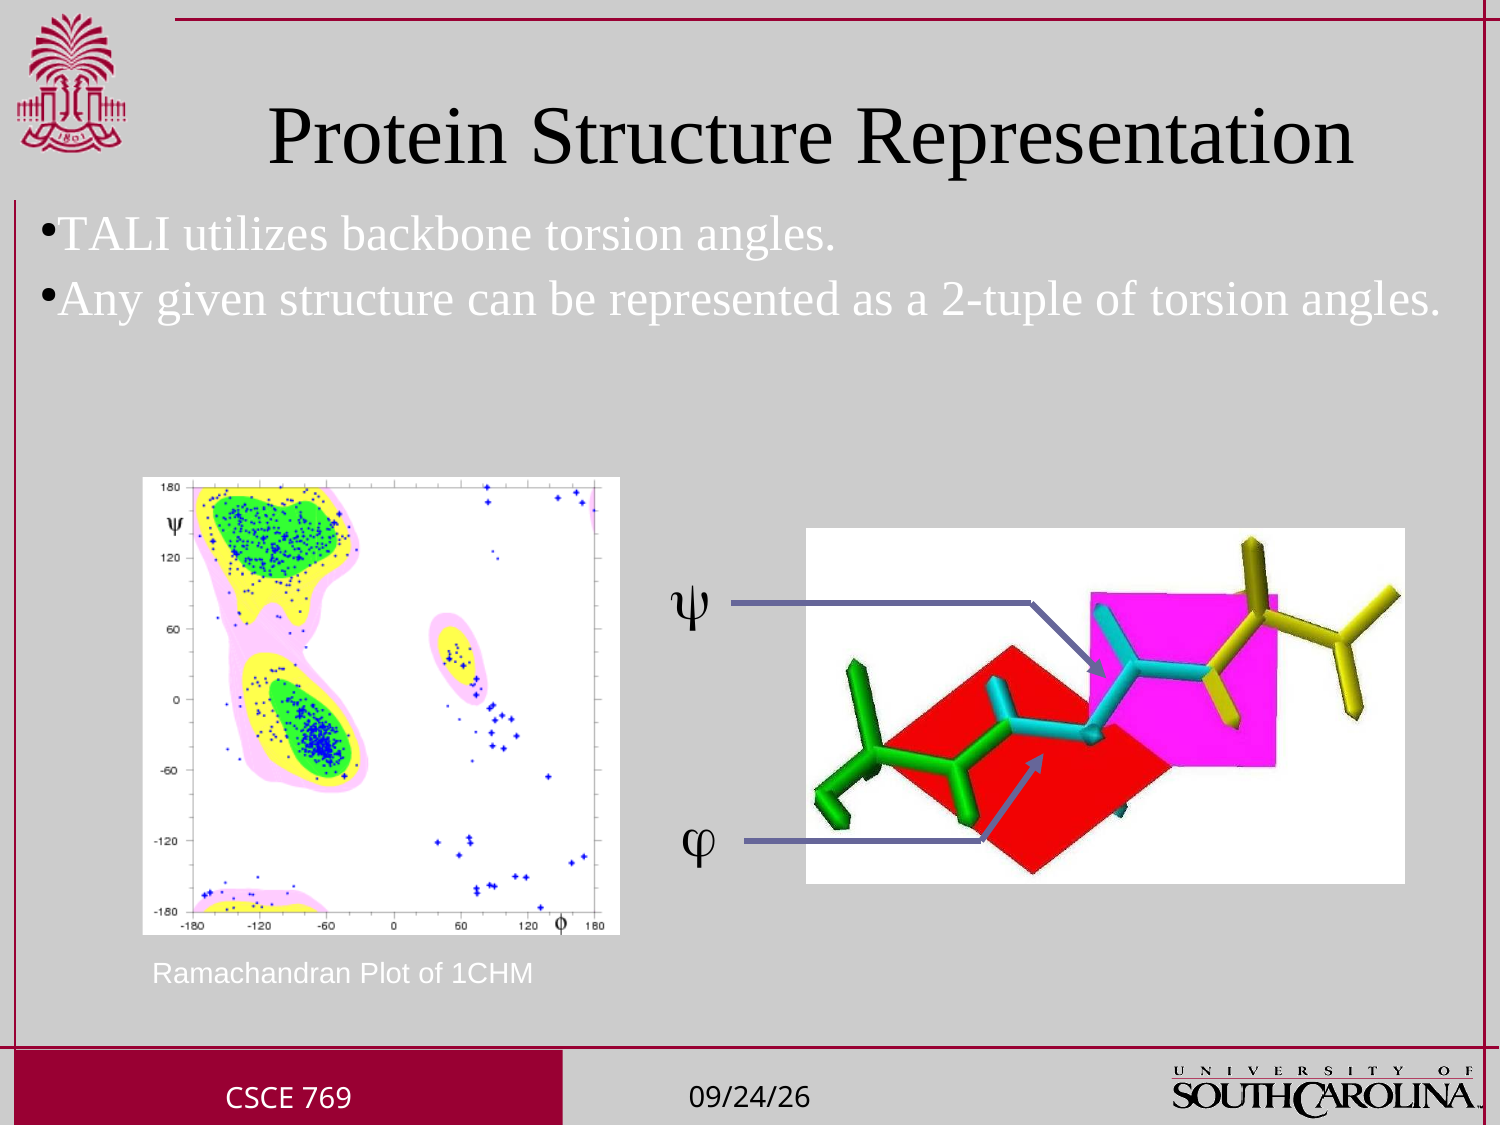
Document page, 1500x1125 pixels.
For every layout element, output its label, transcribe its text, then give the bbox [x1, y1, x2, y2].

picture [806, 528, 1405, 885]
text_box Ramachandran Plot of 1CHM [137, 946, 625, 997]
text_box  [656, 553, 727, 639]
text_box TALI utilizes backbone torsion angles. Any given structure can be represented as a 2-tuple of torsion angles. [24, 200, 1476, 413]
picture [1162, 1049, 1483, 1125]
title Protein Structure Representation [174, 9, 1450, 188]
picture [142, 477, 620, 935]
text_box  [666, 790, 732, 877]
picture [12, 12, 131, 155]
